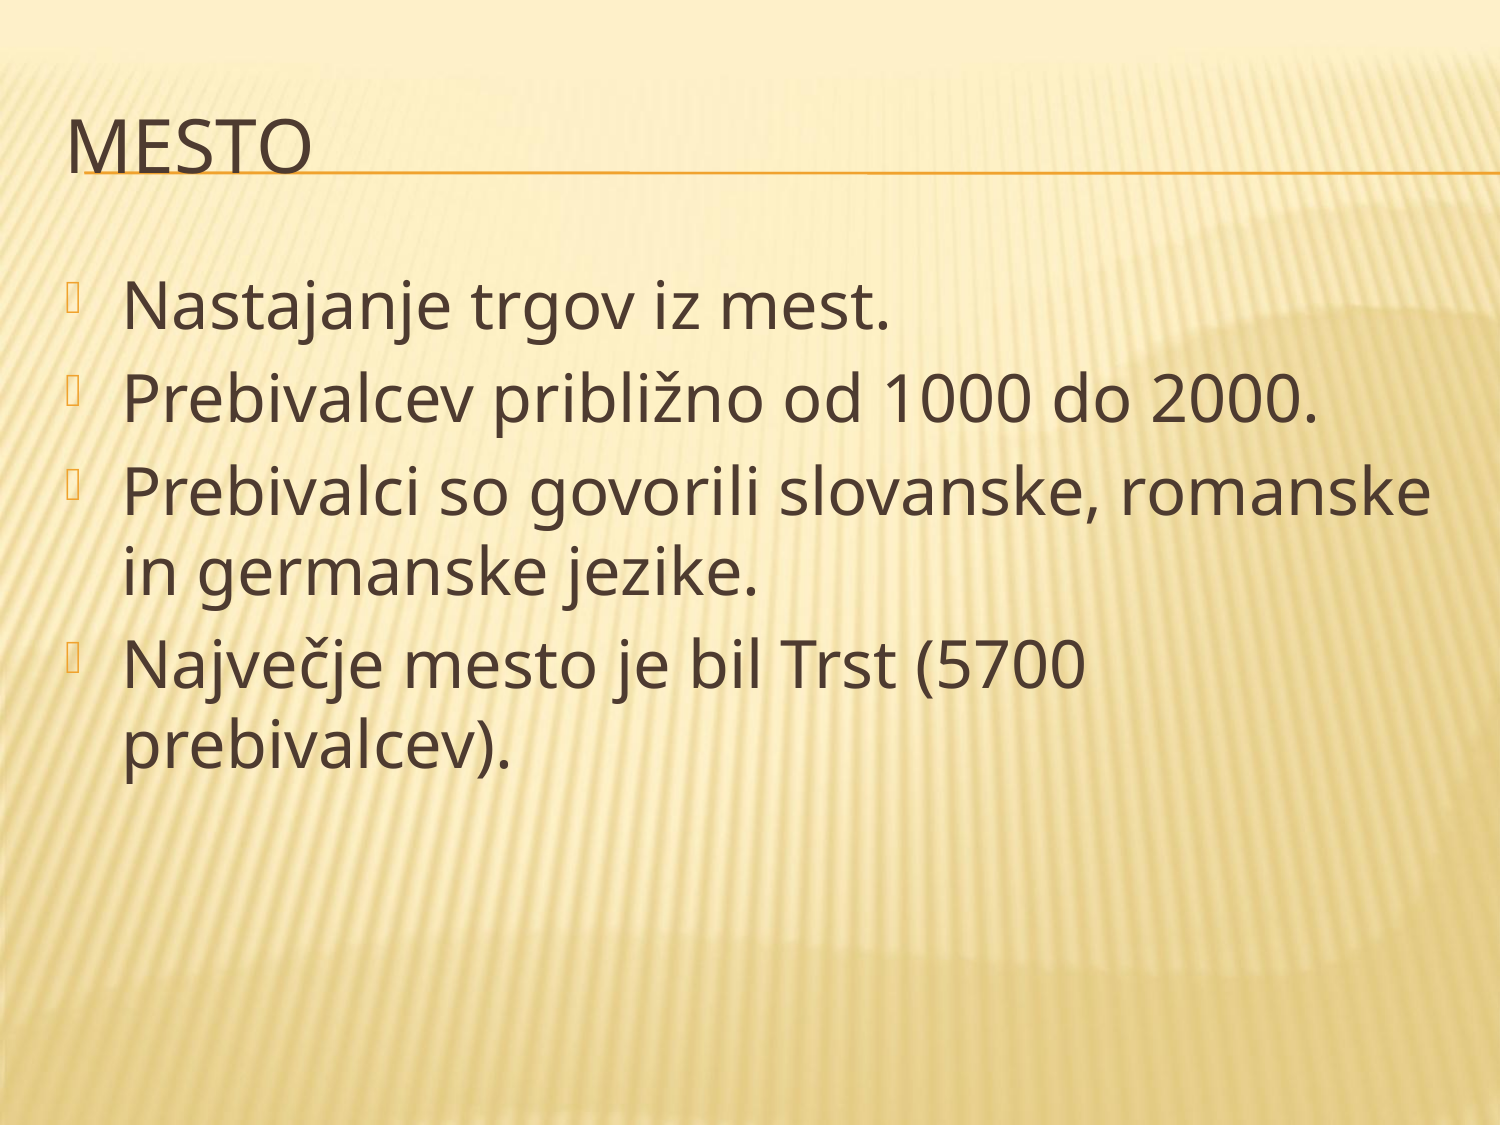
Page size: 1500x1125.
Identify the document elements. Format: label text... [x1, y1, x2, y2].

list Nastajanje trgov iz mest. Prebivalcev približno od 1000 do 2000. Prebivalci so govorili slovanske, romanske in germanske jezike. Največje mesto je bil Trst (5700 prebivalcev). [50, 254, 1475, 998]
picture [0, 0, 1500, 1125]
title mesto [50, 75, 1475, 213]
